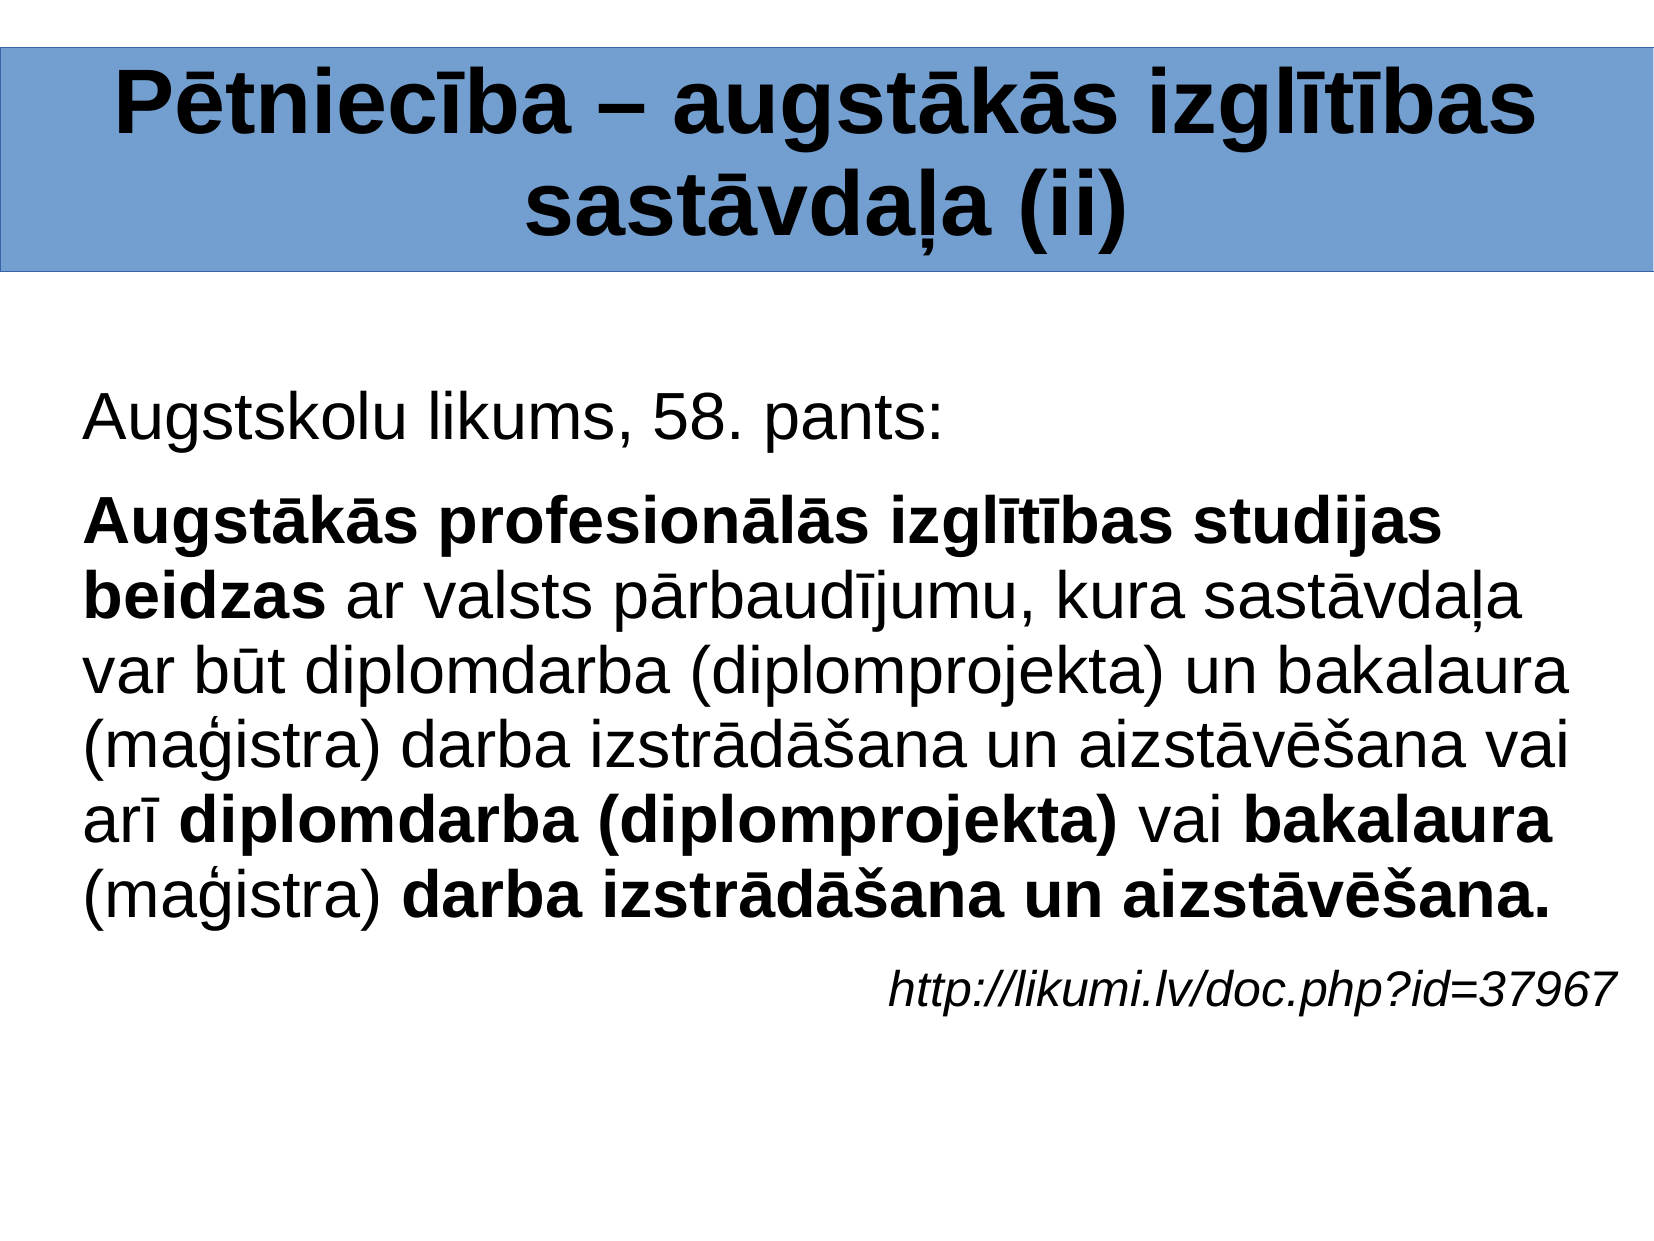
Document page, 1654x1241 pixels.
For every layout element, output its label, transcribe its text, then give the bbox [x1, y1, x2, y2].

text_box [0, 47, 1654, 272]
title Pētniecība – augstākās izglītības sastāvdaļa (ii) [82, 49, 1571, 257]
list Augstskolu likums, 58. pants: Augstākās profesionālās izglītības studijas beidzas ar valsts pārbaudījumu, kura sastāvdaļa var būt diplomdarba (diplomprojekta) un bakalaura (maģistra) darba izstrādāšana un aizstāvēšana vai arī diplomdarba (diplomprojekta) vai bakalaura (maģistra) darba izstrādāšana un aizstāvēšana. http://likumi.lv/doc.php?id=37967 [82, 378, 1619, 1099]
